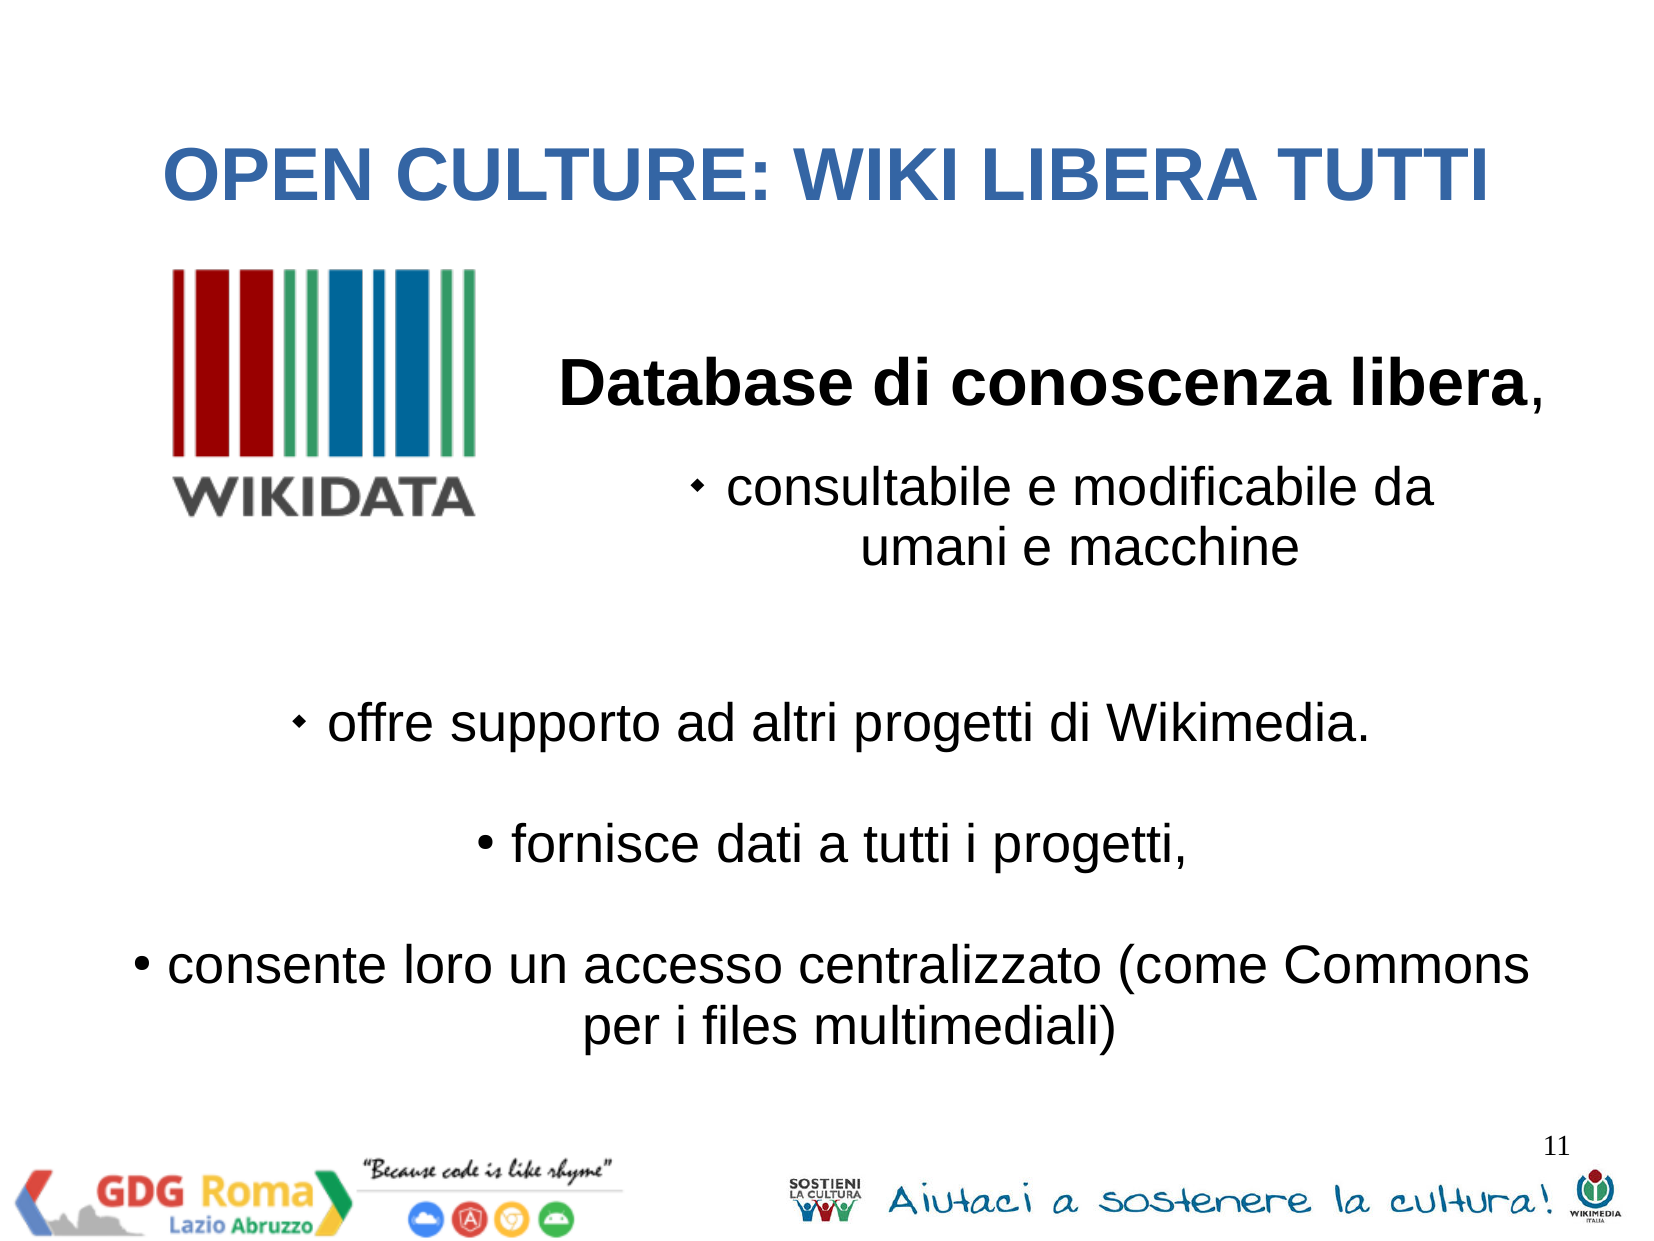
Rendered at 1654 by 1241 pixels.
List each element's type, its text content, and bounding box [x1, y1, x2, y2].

text_box offre supporto ad altri progetti di Wikimedia. fornisce dati a tutti i progetti, consente loro un accesso centralizzato (come Commons per i files multimediali) [106, 685, 1560, 1124]
picture [11, 1155, 626, 1241]
title OPEN CULTURE: WIKI LIBERA TUTTI [11, 17, 1642, 249]
text_box consultabile e modificabile da umani e macchine [602, 448, 1524, 615]
text_box Database di conoscenza libera, [543, 337, 1595, 428]
picture [129, 254, 521, 532]
picture [772, 1163, 1648, 1233]
